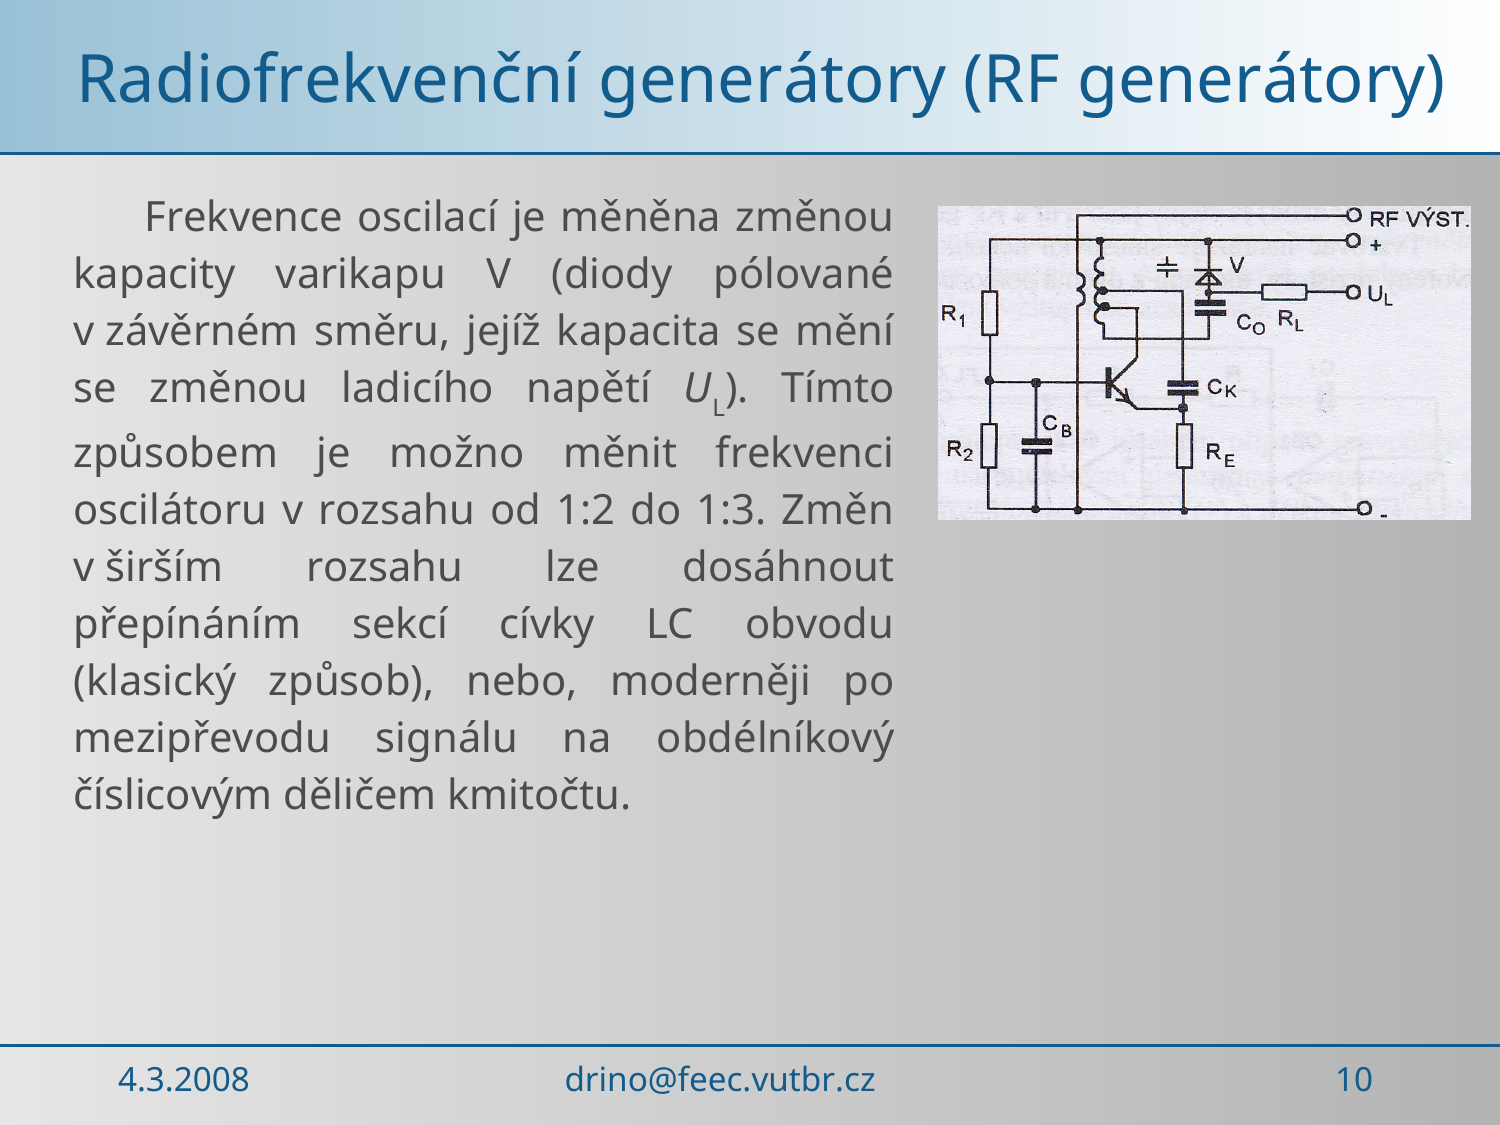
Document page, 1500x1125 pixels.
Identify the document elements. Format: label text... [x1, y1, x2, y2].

text_box 4.3.2008 [103, 1049, 432, 1125]
picture [938, 206, 1471, 520]
text_box <číslo> [1075, 1049, 1388, 1125]
text_box Frekvence oscilací je měněna změnou kapacity varikapu V (diody pólované v závěrném směru, jejíž kapacita se mění se změnou ladicího napětí UL). Tímto způsobem je možno měnit frekvenci oscilátoru v rozsahu od 1:2 do 1:3. Změn v širším rozsahu lze dosáhnout přepínáním sekcí cívky LC obvodu (klasický způsob), nebo, moderněji po mezipřevodu signálu na obdélníkový číslicovým děličem kmitočtu. [59, 178, 1442, 830]
title Radiofrekvenční generátory (RF generátory) [0, 0, 1500, 152]
text_box drino@feec.vutbr.cz [454, 1049, 987, 1125]
